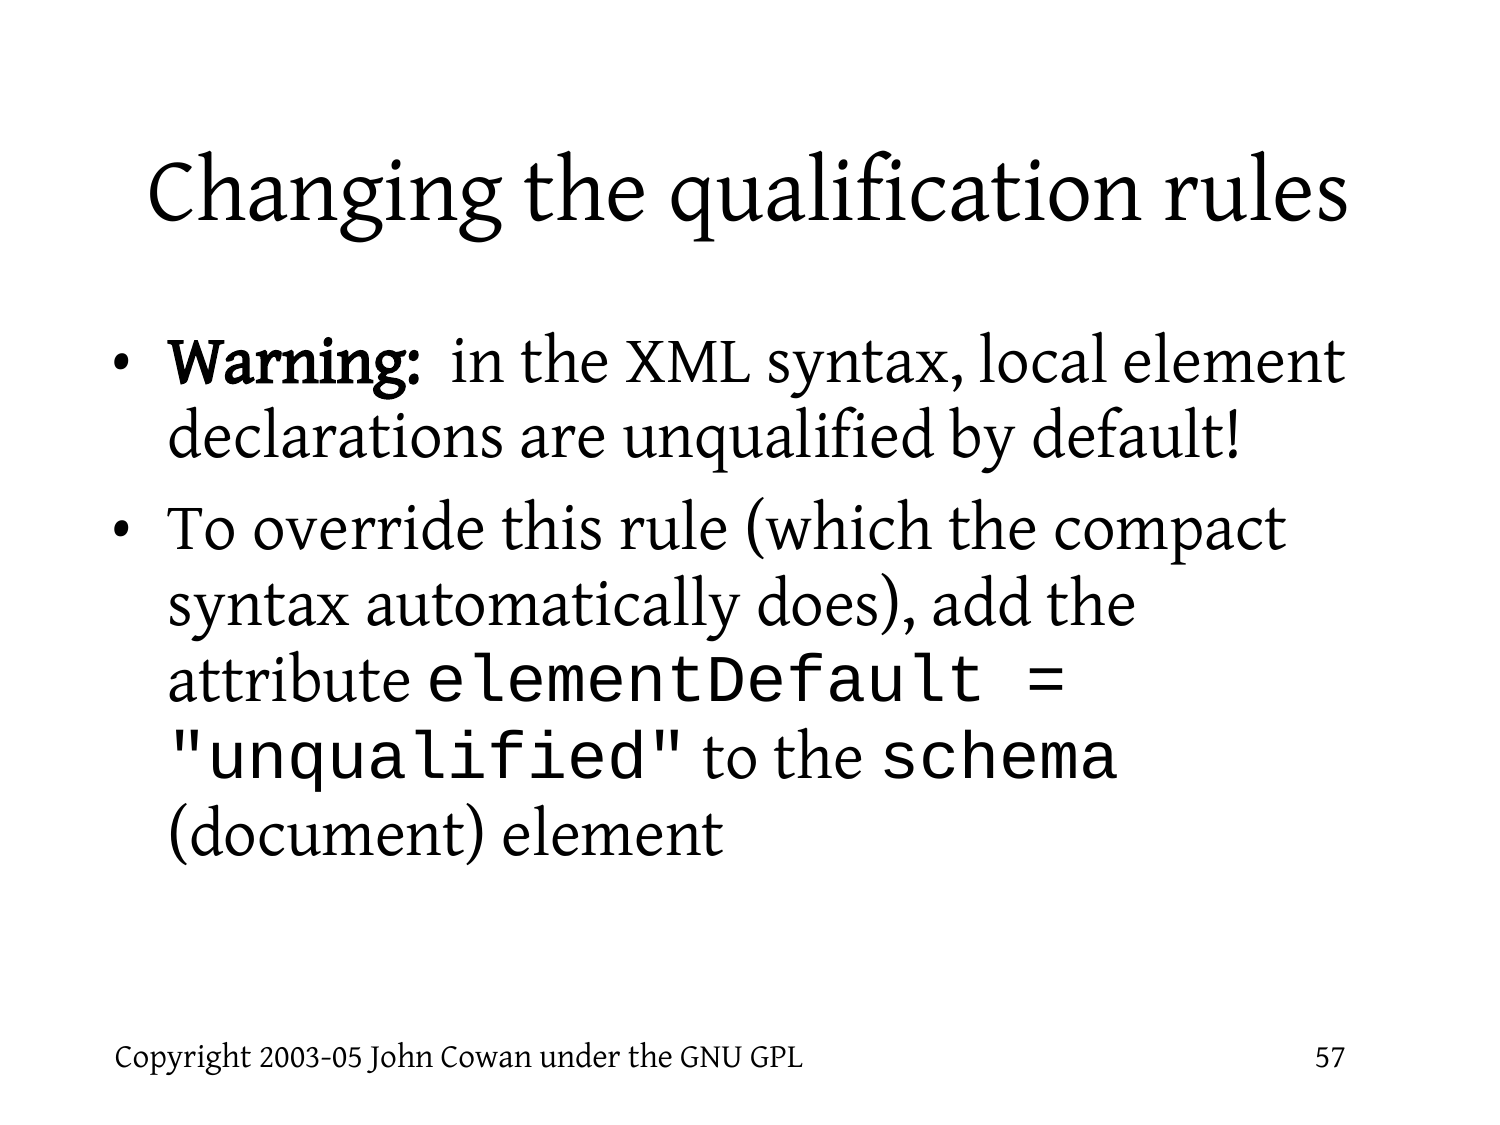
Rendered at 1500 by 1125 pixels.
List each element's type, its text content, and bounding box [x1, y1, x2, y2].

title Changing the qualification rules [112, 62, 1387, 324]
list Warning: in the XML syntax, local element declarations are unqualified by default! To override this rule (which the compact syntax automatically does), add the attribute elementDefault = "unqualified" to the schema (document) element [112, 324, 1387, 1000]
